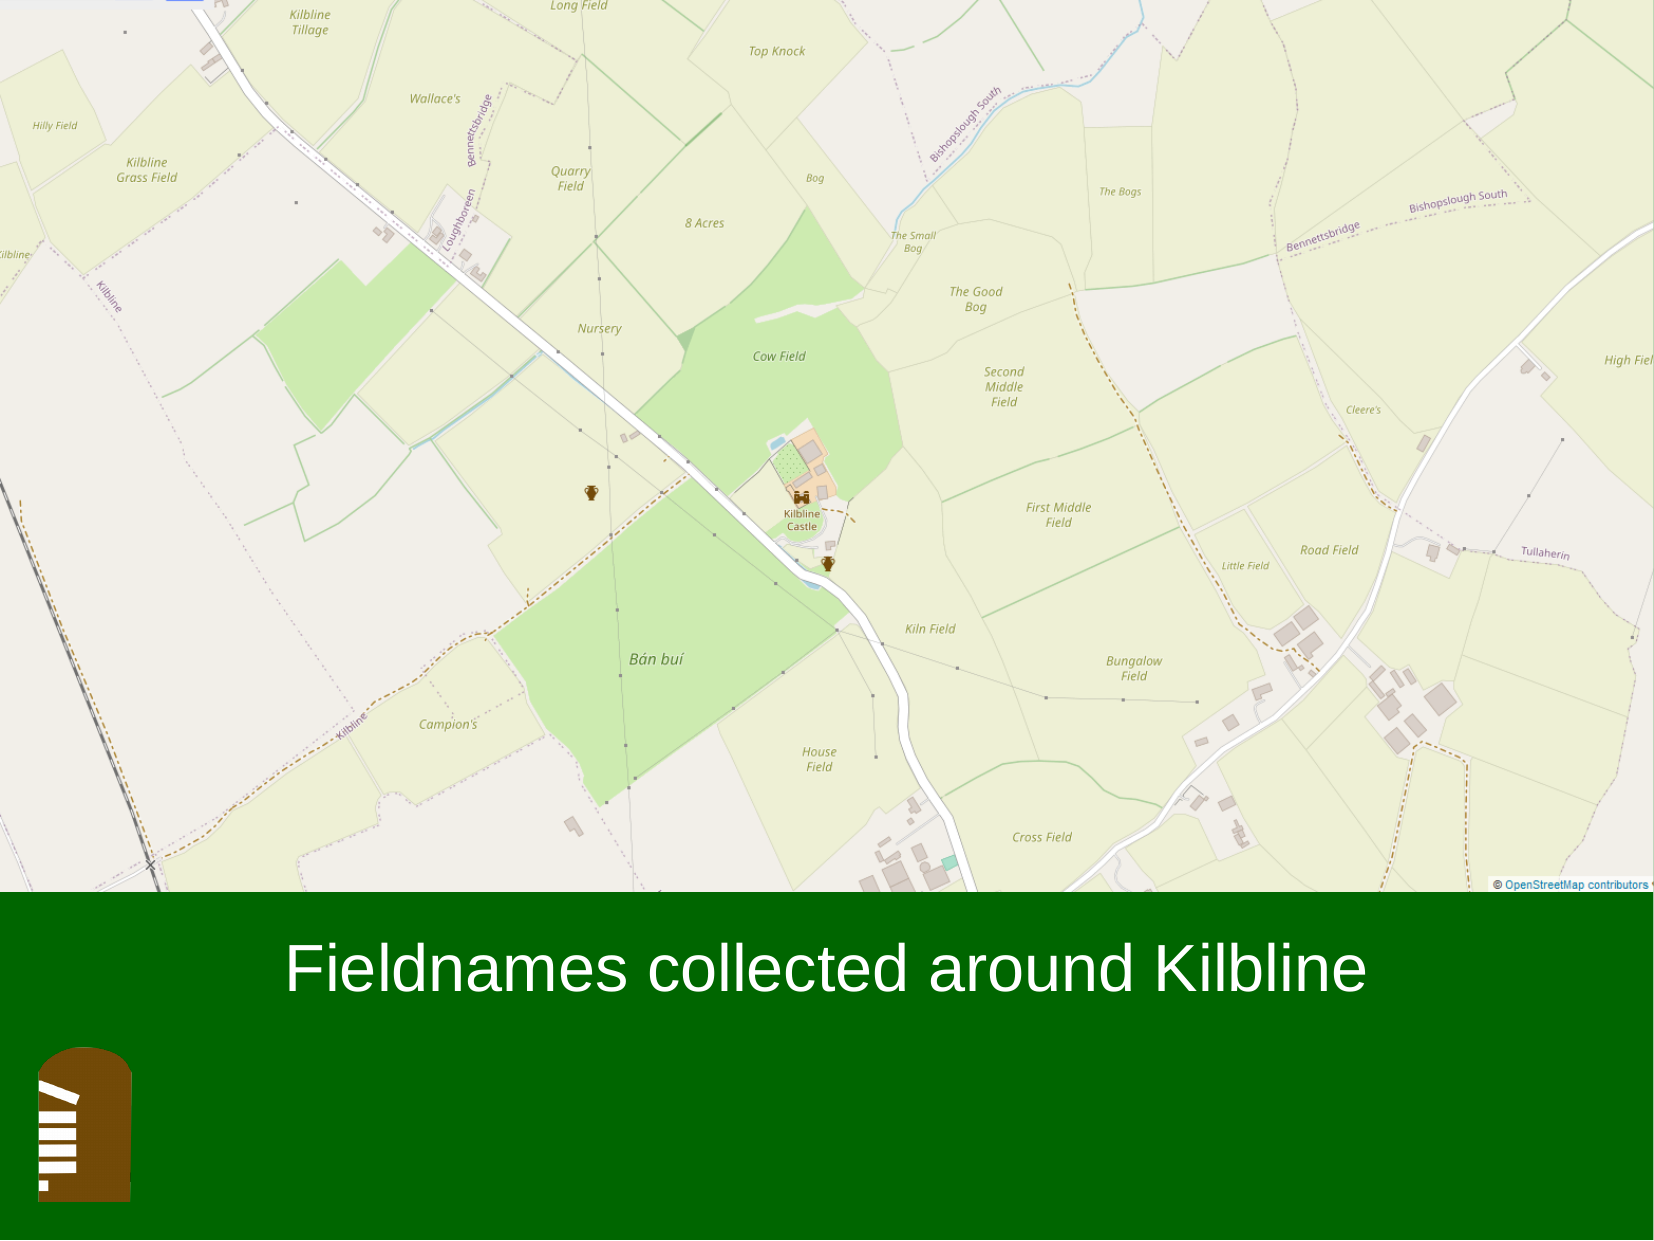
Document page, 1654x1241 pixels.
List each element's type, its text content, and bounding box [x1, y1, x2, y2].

subtitle Fieldnames collected around Kilbline [82, 931, 1571, 1006]
picture [0, 0, 1654, 892]
picture [0, 1032, 178, 1217]
